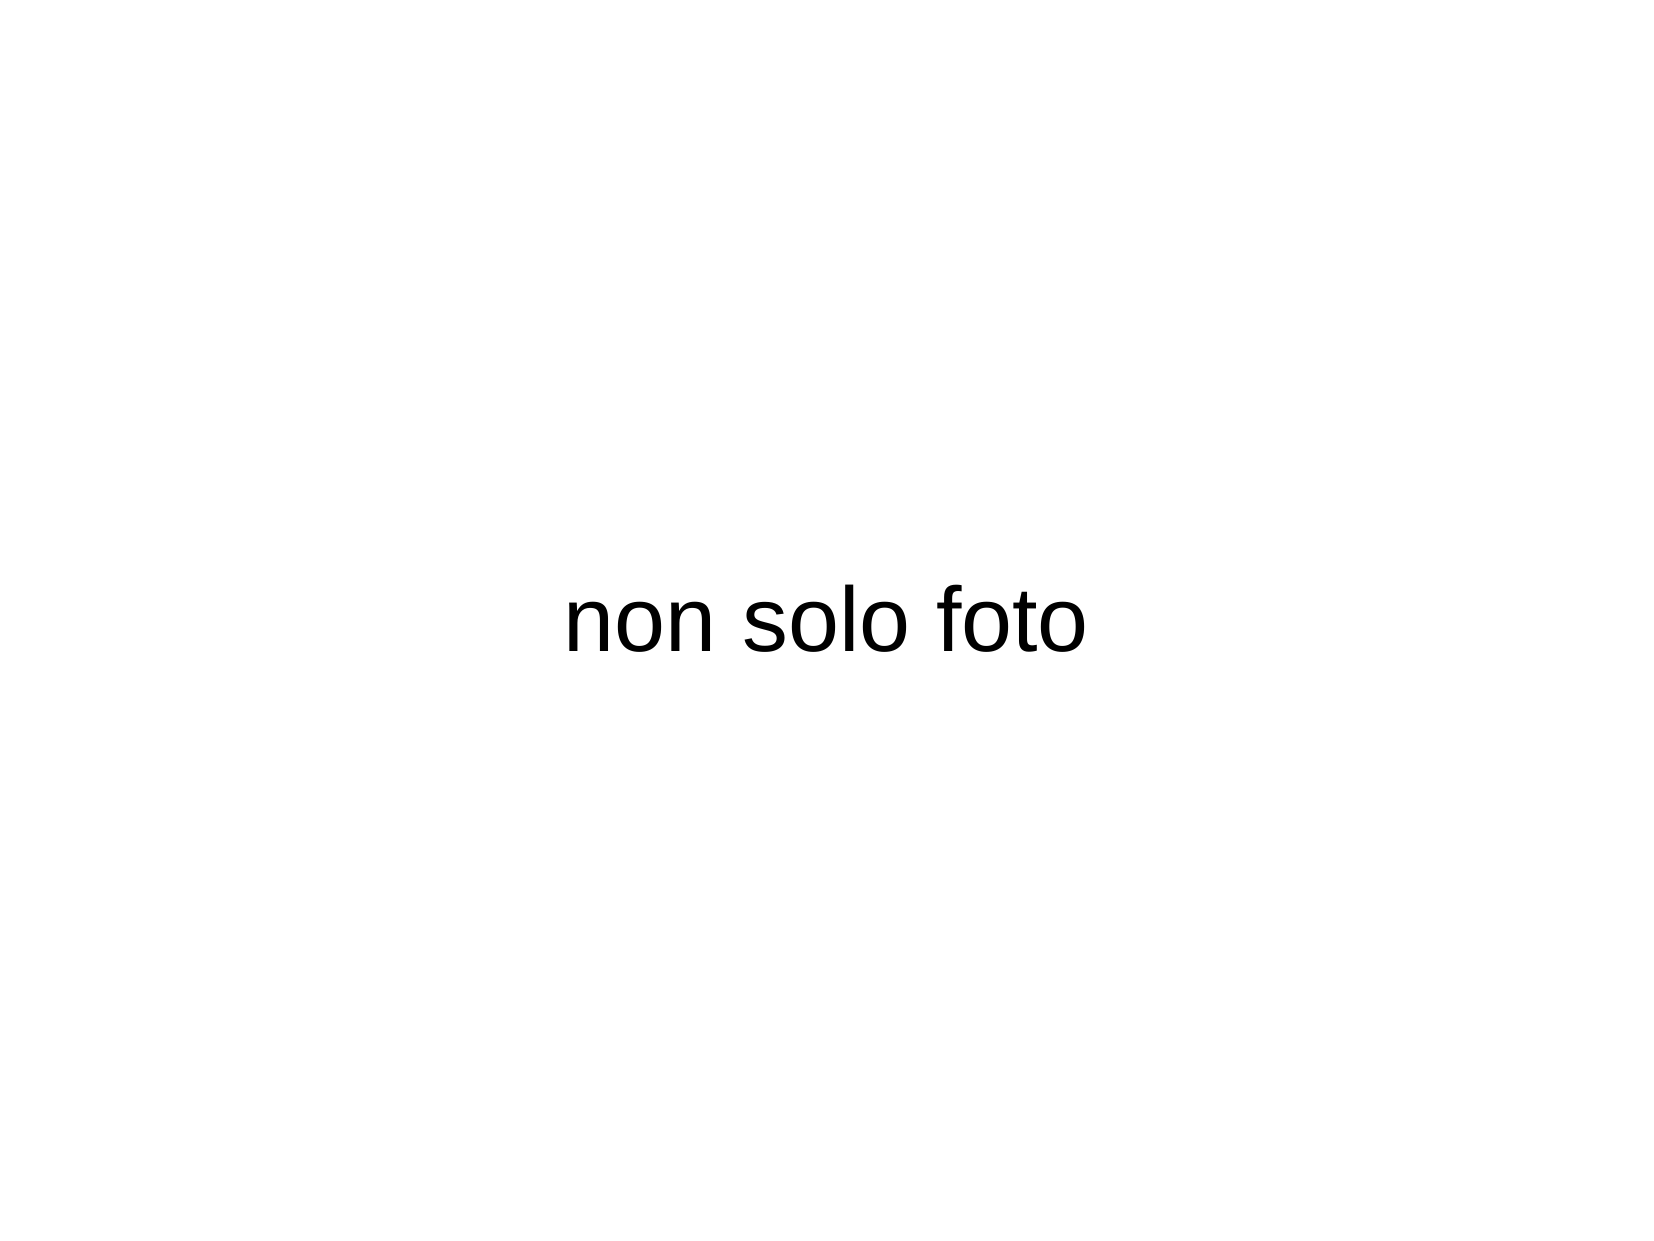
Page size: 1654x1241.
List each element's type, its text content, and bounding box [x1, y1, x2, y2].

title non solo foto [82, 516, 1571, 724]
